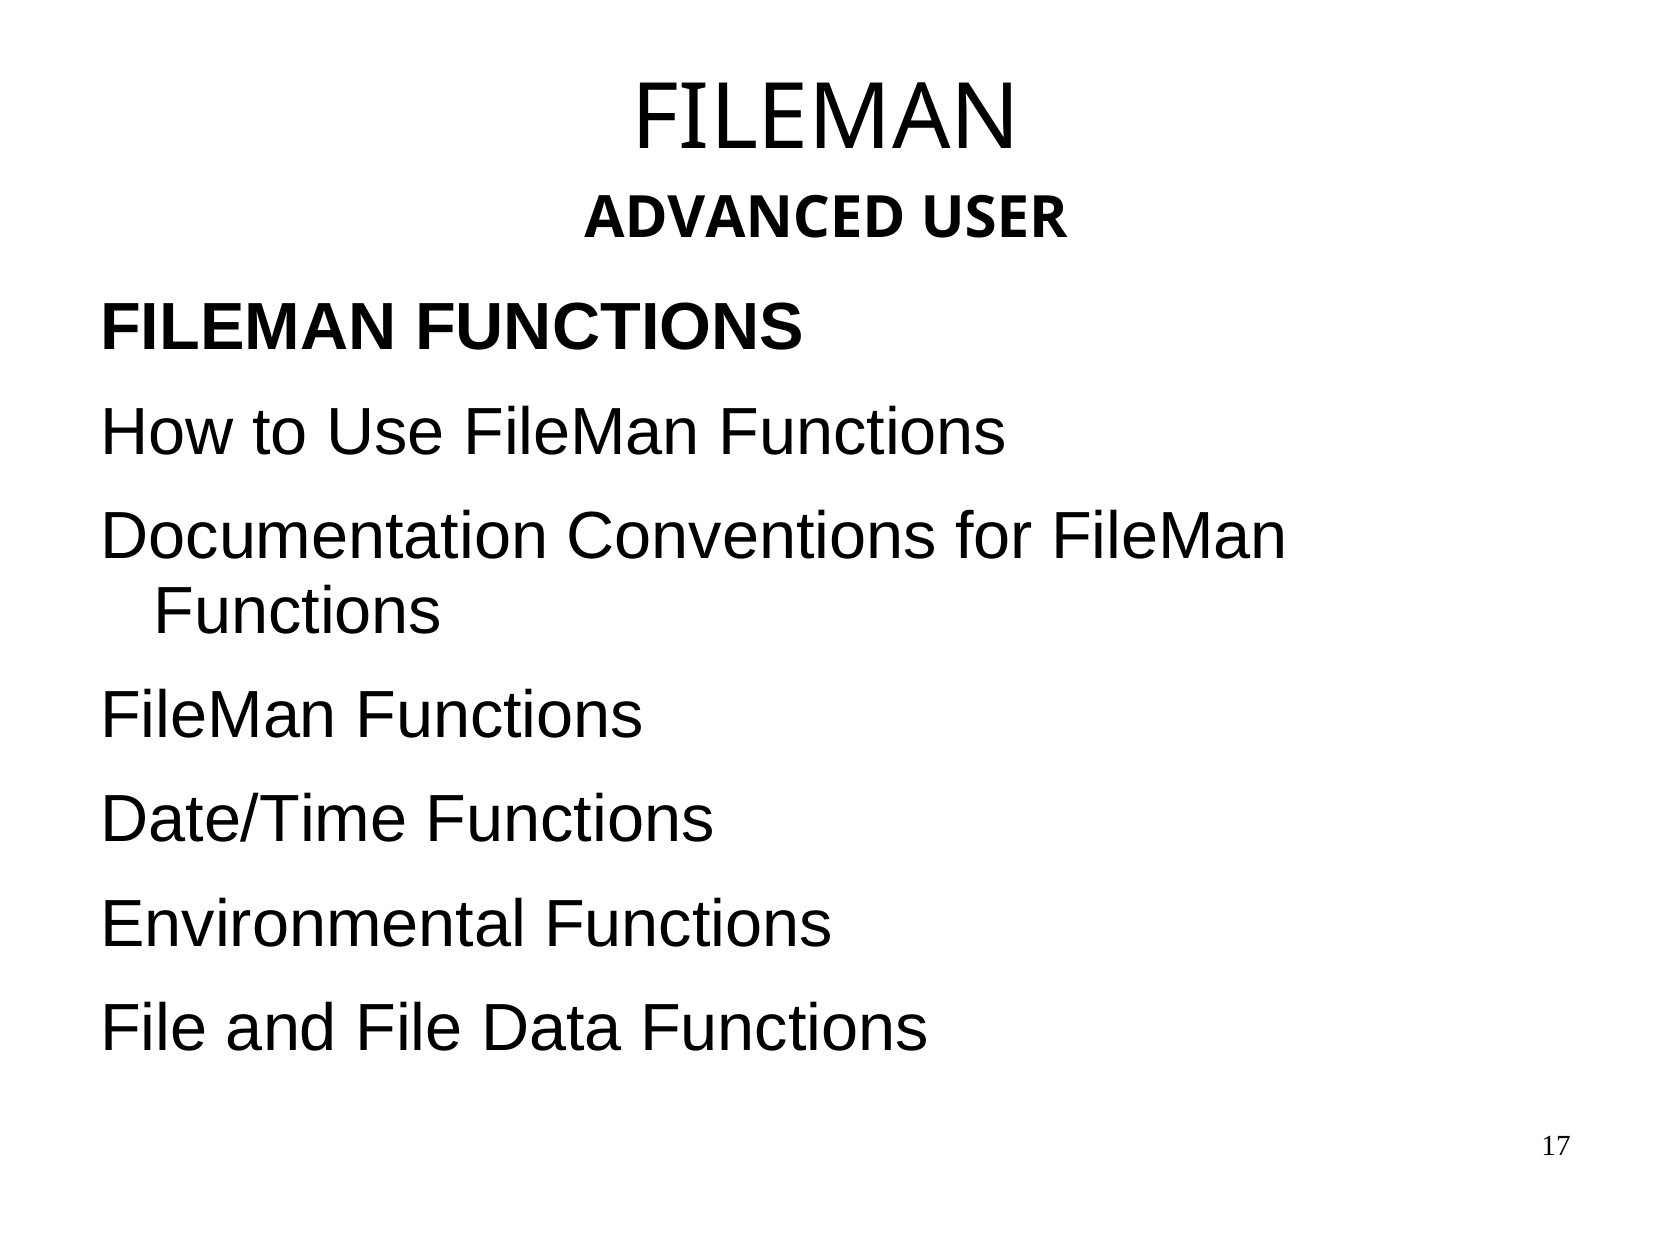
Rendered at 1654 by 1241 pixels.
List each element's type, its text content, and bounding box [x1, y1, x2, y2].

list FILEMAN FUNCTIONS How to Use FileMan Functions Documentation Conventions for FileMan Functions FileMan Functions Date/Time Functions Environmental Functions File and File Data Functions [82, 289, 1570, 1169]
title FILEMAN ADVANCED USER [82, 35, 1570, 270]
